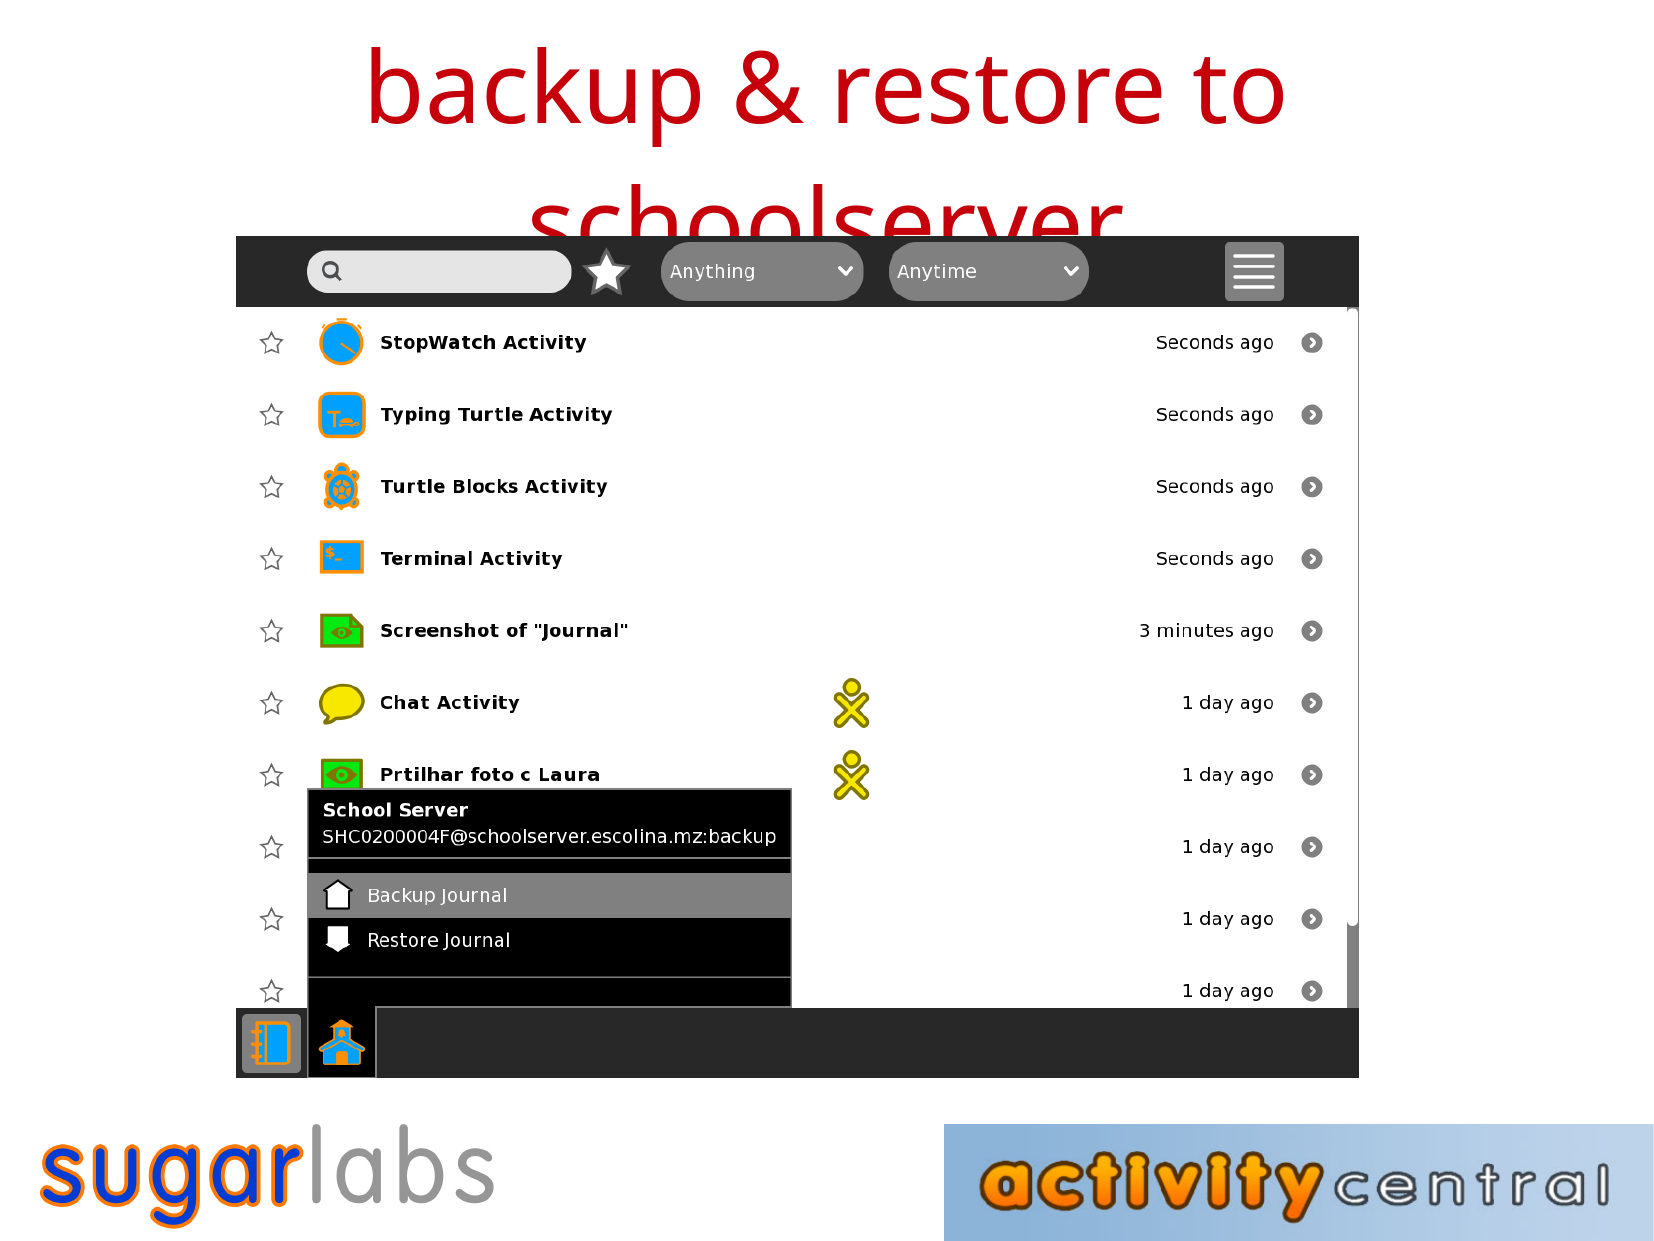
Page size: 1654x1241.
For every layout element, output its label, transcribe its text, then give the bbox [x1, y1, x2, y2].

picture [236, 236, 1359, 1078]
picture [0, 1081, 532, 1241]
title backup & restore to schoolserver [82, 49, 1571, 257]
picture [944, 1124, 1654, 1241]
